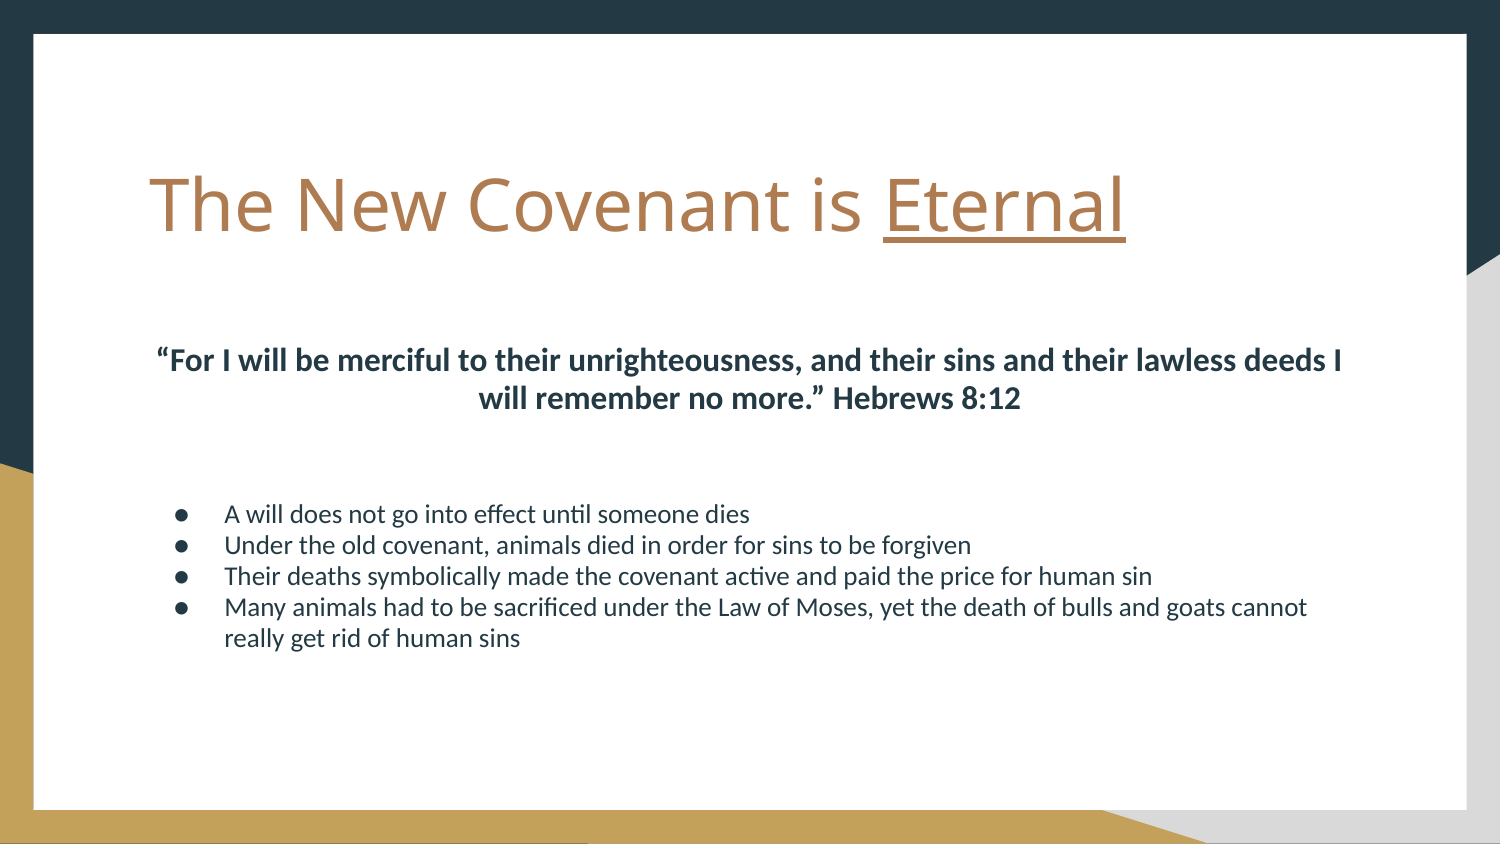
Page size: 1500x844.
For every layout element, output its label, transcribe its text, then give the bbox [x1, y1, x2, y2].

list “For I will be merciful to their unrighteousness, and their sins and their lawless deeds I will remember no more.” Hebrews 8:12 A will does not go into effect until someone dies Under the old covenant, animals died in order for sins to be forgiven Their deaths symbolically made the covenant active and paid the price for human sin Many animals had to be sacrificed under the Law of Moses, yet the death of bulls and goats cannot really get rid of human sins [134, 326, 1366, 729]
title The New Covenant is Eternal [134, 138, 1366, 296]
